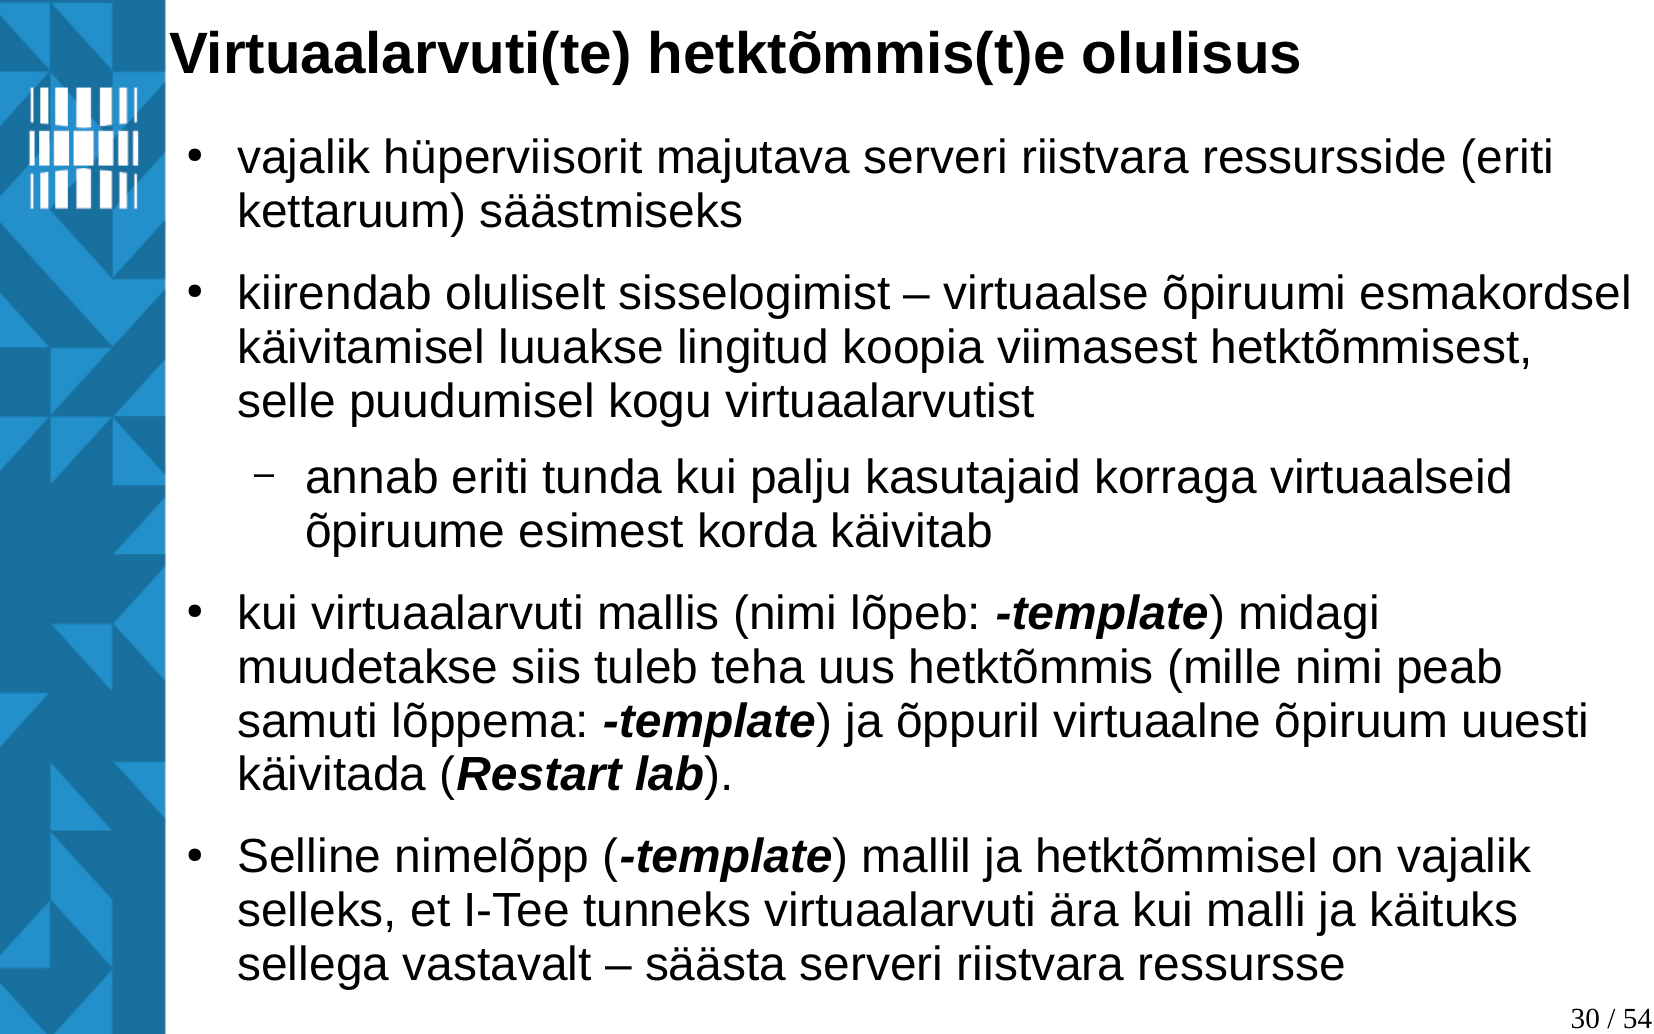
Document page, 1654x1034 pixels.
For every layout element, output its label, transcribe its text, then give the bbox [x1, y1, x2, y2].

title Virtuaalarvuti(te) hetktõmmis(t)e olulisus [169, 11, 1571, 95]
list vajalik hüperviisorit majutava serveri riistvara ressursside (eriti kettaruum) säästmiseks kiirendab oluliselt sisselogimist – virtuaalse õpiruumi esmakordsel käivitamisel luuakse lingitud koopia viimasest hetktõmmisest, selle puudumisel kogu virtuaalarvutist annab eriti tunda kui palju kasutajaid korraga virtuaalseid õpiruume esimest korda käivitab kui virtuaalarvuti mallis (nimi lõpeb: -template) midagi muudetakse siis tuleb teha uus hetktõmmis (mille nimi peab samuti lõppema: -template) ja õppuril virtuaalne õpiruum uuesti käivitada (Restart lab). Selline nimelõpp (-template) mallil ja hetktõmmisel on vajalik selleks, et I-Tee tunneks virtuaalarvuti ära kui malli ja käituks sellega vastavalt – säästa serveri riistvara ressursse [169, 129, 1642, 997]
